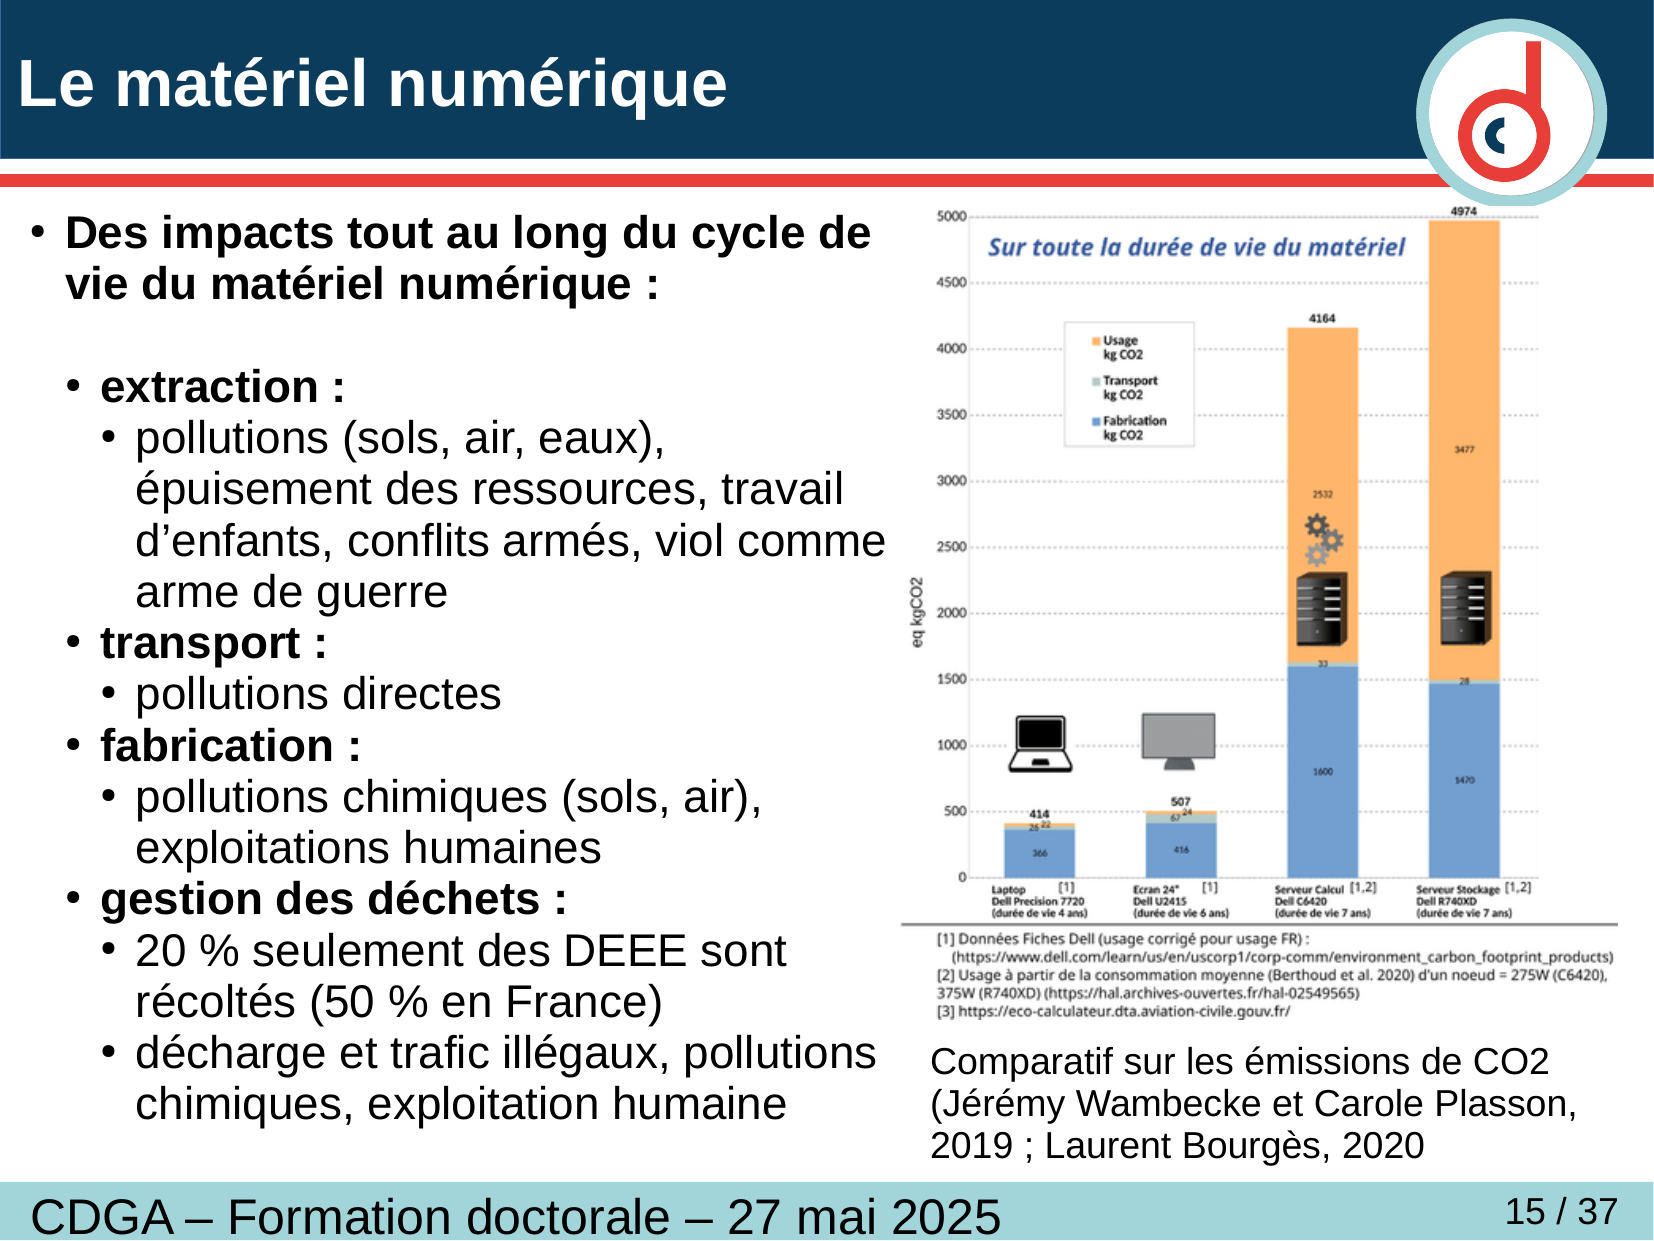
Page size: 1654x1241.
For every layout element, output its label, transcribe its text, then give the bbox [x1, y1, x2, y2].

title Le matériel numérique [17, 11, 1412, 159]
picture [916, 206, 1618, 1020]
text_box Comparatif sur les émissions de CO2 (Jérémy Wambecke et Carole Plasson, 2019 ; Laurent Bourgès, 2020 [915, 1033, 1654, 1182]
subtitle Des impacts tout au long du cycle de vie du matériel numérique : extraction : pollutions (sols, air, eaux), épuisement des ressources, travail d’enfants, conflits armés, viol comme arme de guerre transport : pollutions directes fabrication : pollutions chimiques (sols, air), exploitations humaines gestion des déchets : 20 % seulement des DEEE sont récoltés (50 % en France) décharge et trafic illégaux, pollutions chimiques, exploitation humaine [29, 184, 916, 1152]
